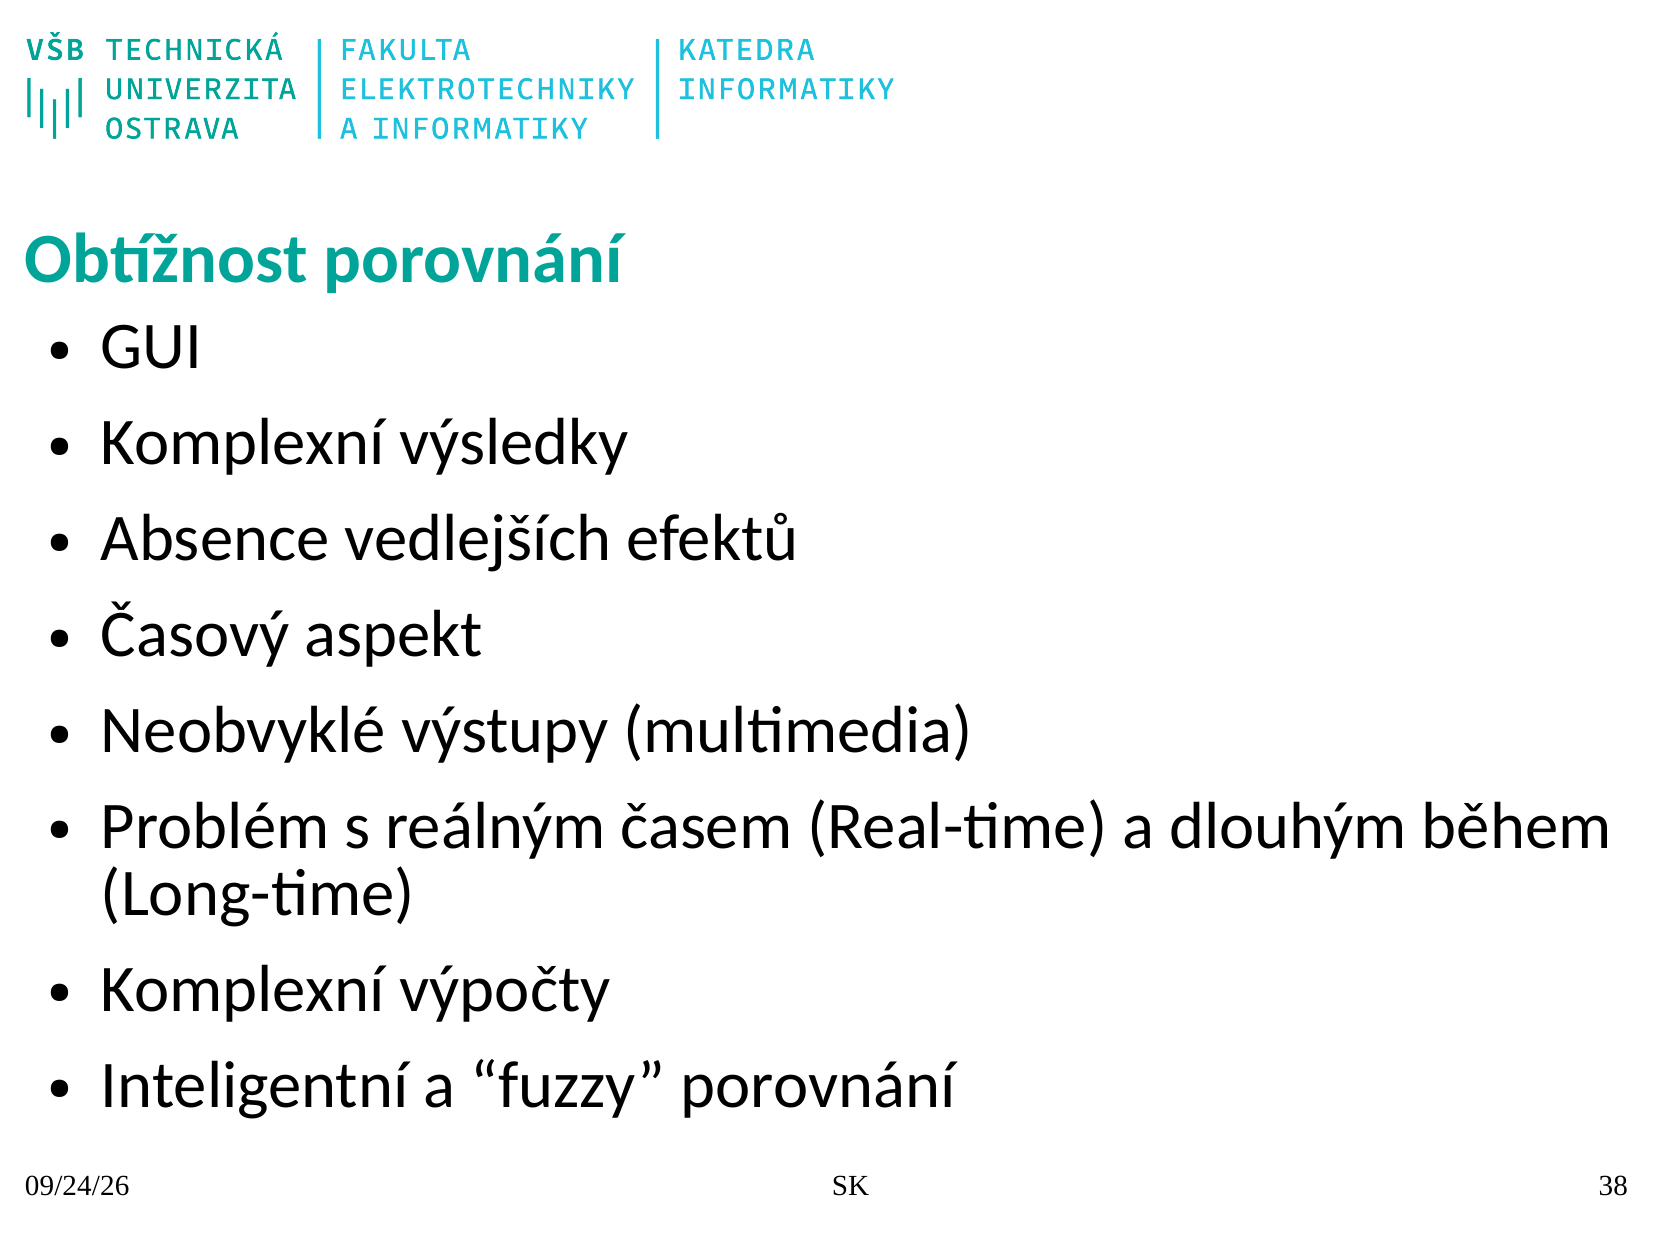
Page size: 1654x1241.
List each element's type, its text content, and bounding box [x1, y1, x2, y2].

picture [26, 31, 894, 139]
list GUI Komplexní výsledky Absence vedlejších efektů Časový aspekt Neobvyklé výstupy (multimedia) Problém s reálným časem (Real-time) a dlouhým během (Long-time) Komplexní výpočty Inteligentní a “fuzzy” porovnání [30, 318, 1629, 1146]
title Obtížnost porovnání [24, 169, 1629, 300]
